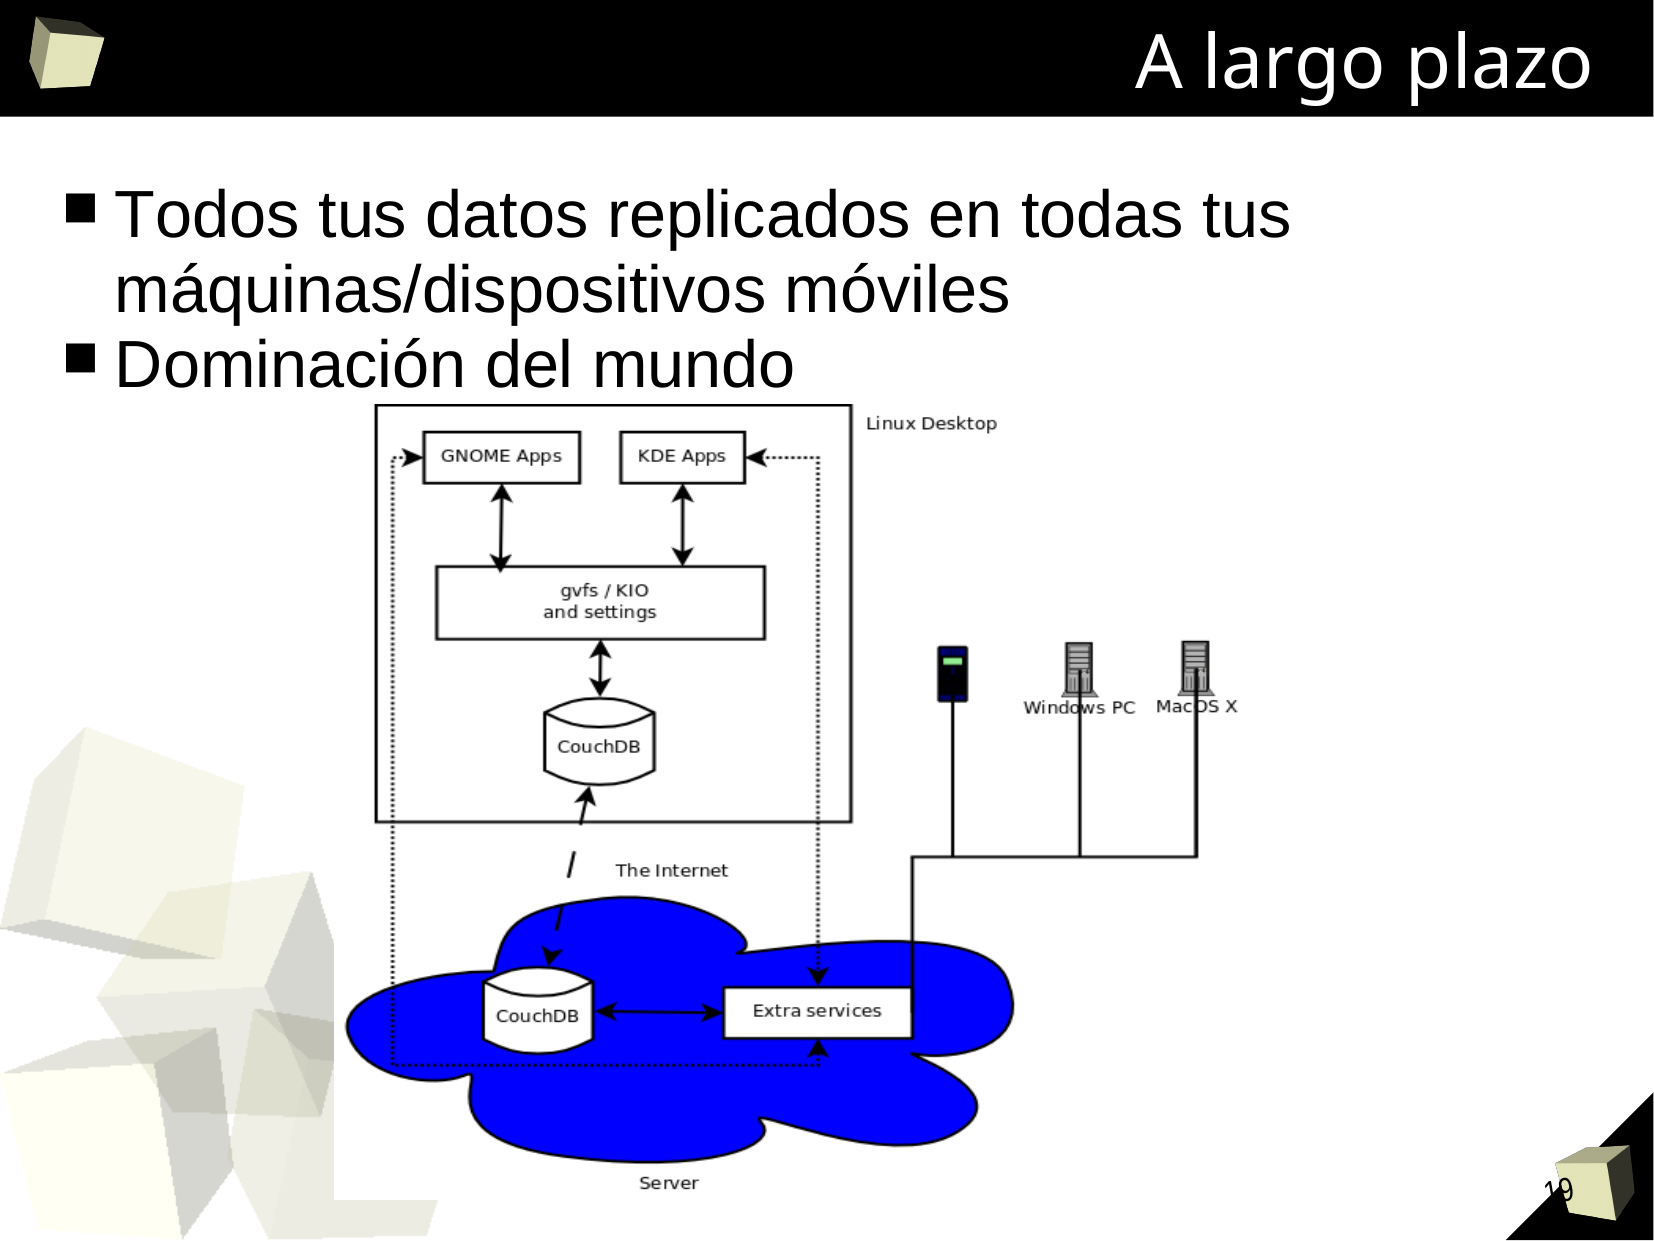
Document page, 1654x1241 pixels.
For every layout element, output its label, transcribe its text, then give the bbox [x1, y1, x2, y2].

list Todos tus datos replicados en todas tus máquinas/dispositivos móviles Dominación del mundo [44, 177, 1611, 1200]
picture [0, 404, 1238, 1241]
title A largo plazo [118, 6, 1595, 112]
